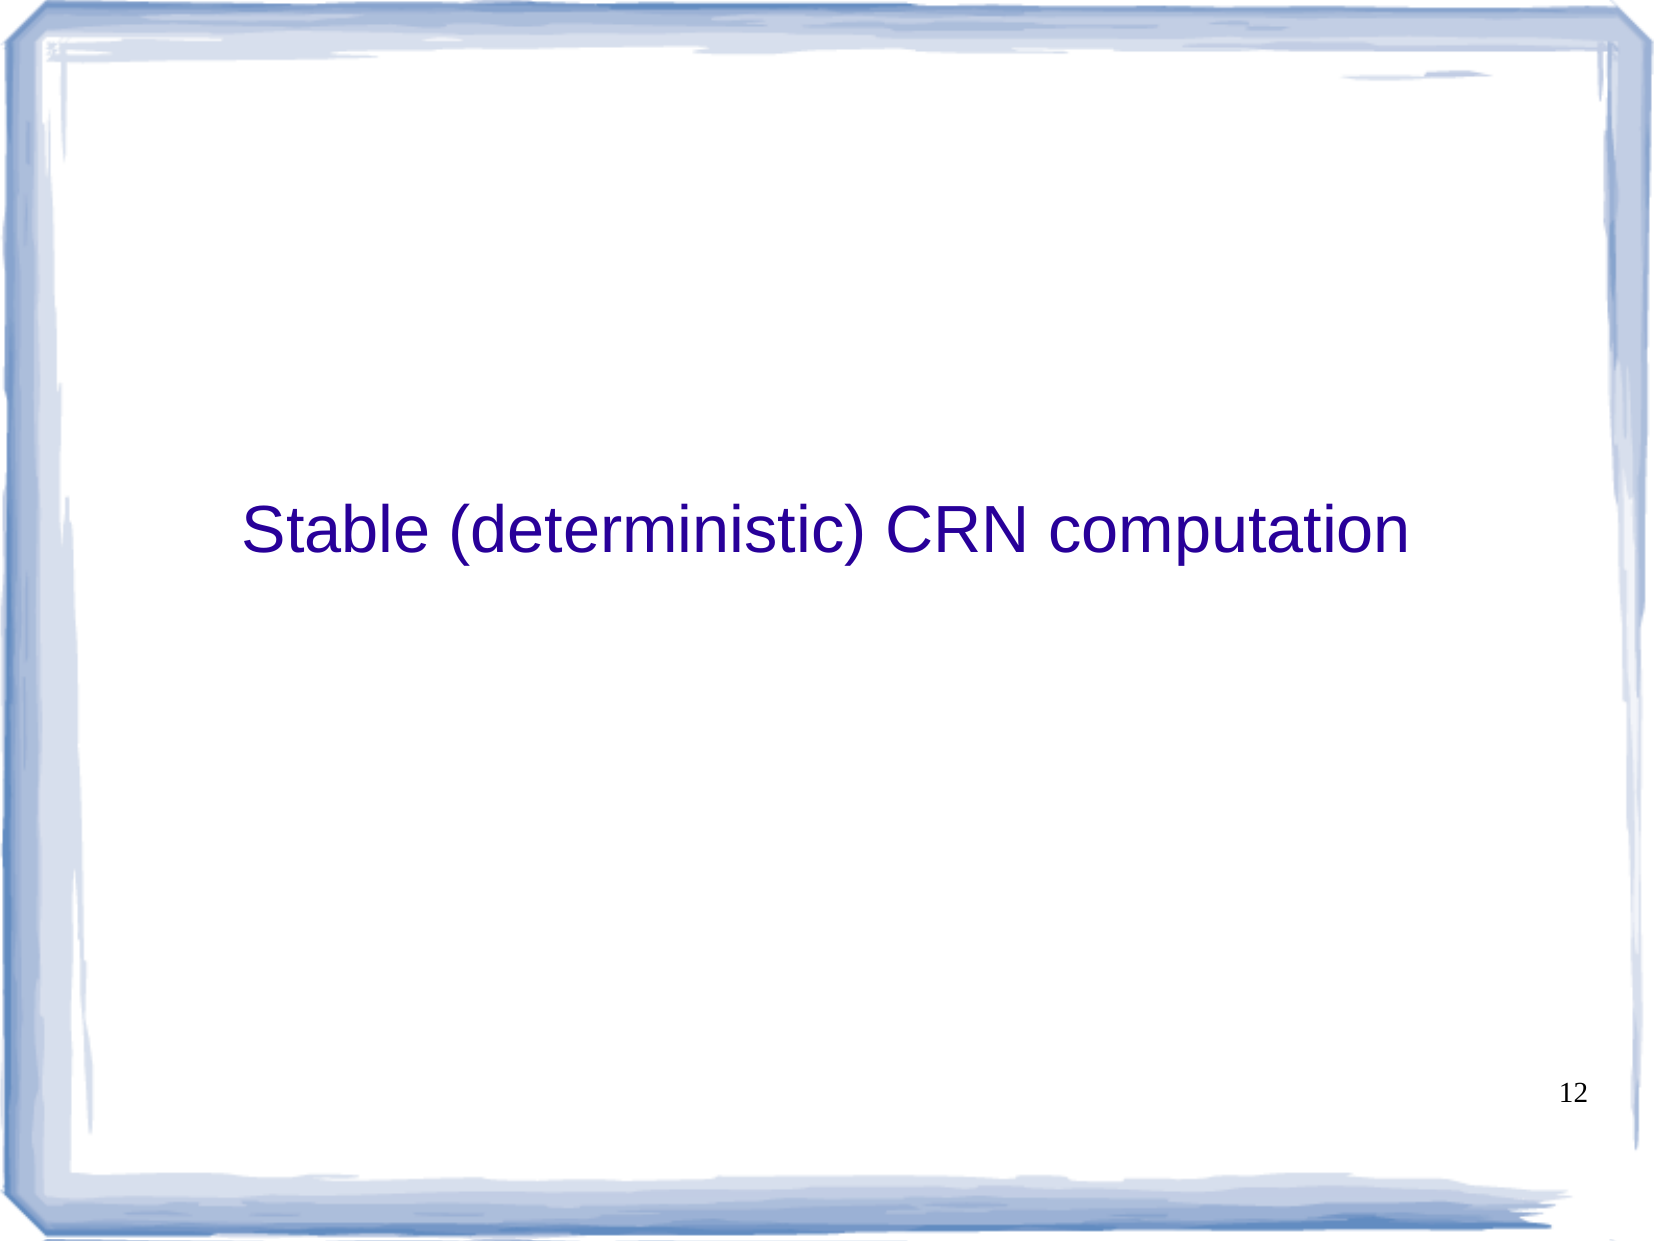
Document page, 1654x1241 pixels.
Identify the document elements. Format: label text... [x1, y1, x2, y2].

picture [0, 0, 1654, 1241]
subtitle Stable (deterministic) CRN computation [82, 49, 1571, 1010]
